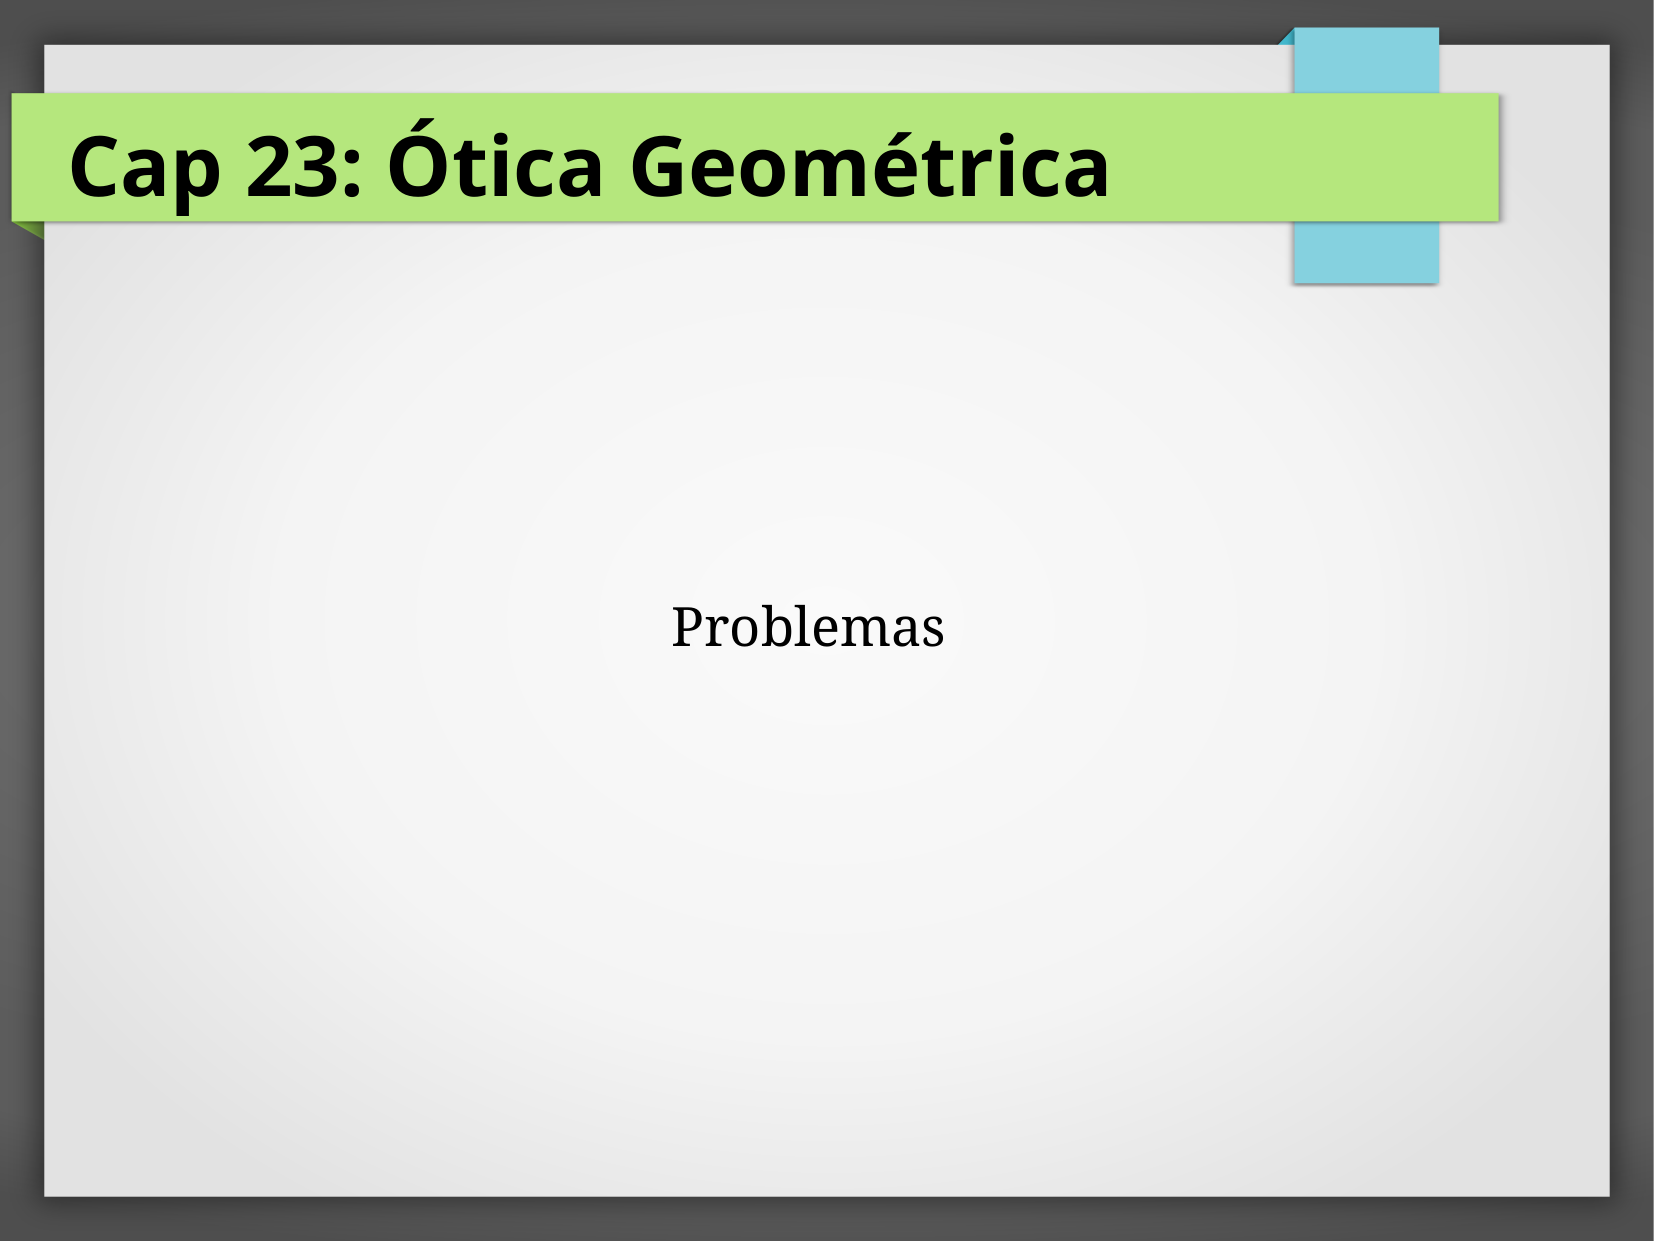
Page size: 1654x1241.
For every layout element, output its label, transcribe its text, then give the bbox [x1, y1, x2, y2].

text_box Cap 23: Ótica Geométrica [53, 100, 1607, 1193]
text_box Problemas [94, 580, 1524, 660]
picture [0, 0, 1654, 1241]
